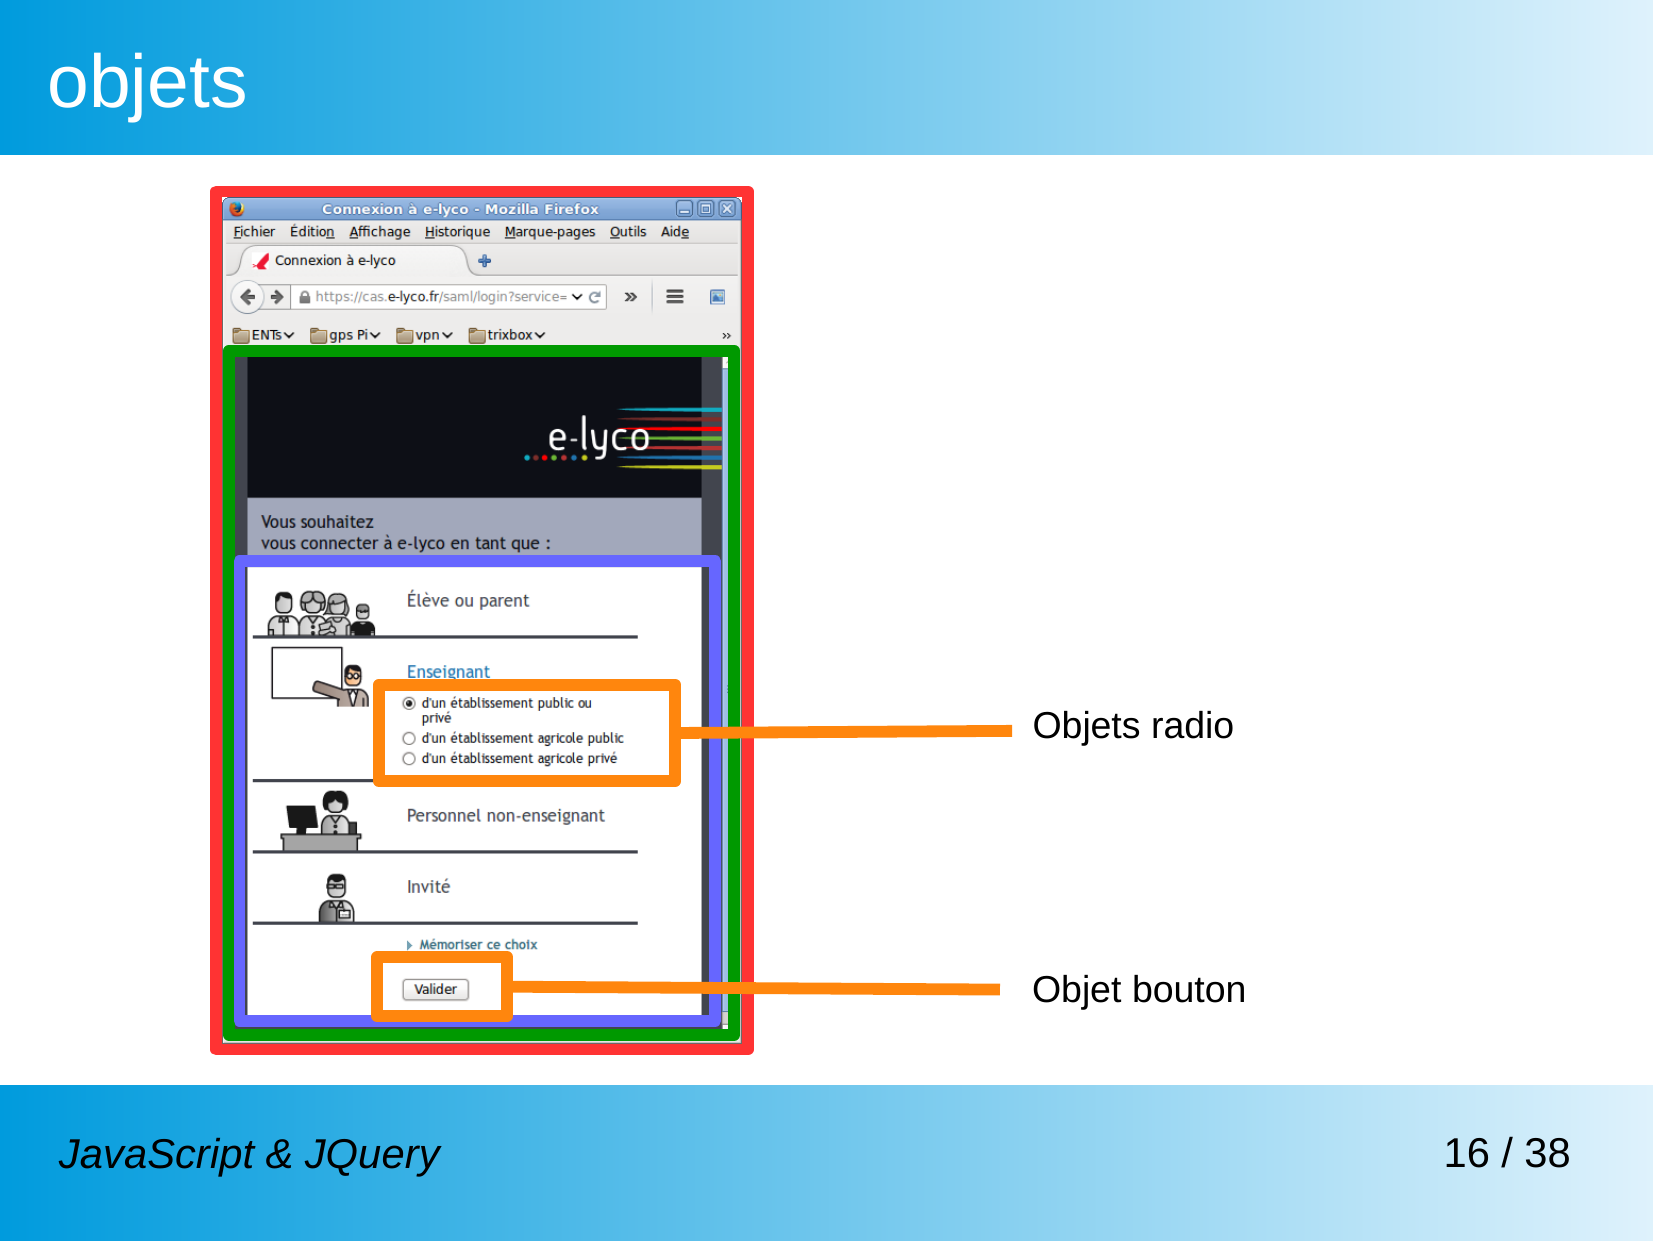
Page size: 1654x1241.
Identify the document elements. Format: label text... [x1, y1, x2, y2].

picture [235, 357, 728, 726]
picture [245, 567, 709, 1015]
picture [385, 691, 669, 775]
text_box Objets radio [1017, 696, 1317, 756]
picture [222, 197, 742, 1044]
picture [721, 739, 728, 982]
picture [513, 993, 709, 1015]
picture [383, 963, 501, 1010]
text_box Objet bouton [1017, 960, 1317, 1020]
picture [235, 994, 728, 1029]
title objets [47, 28, 1536, 134]
